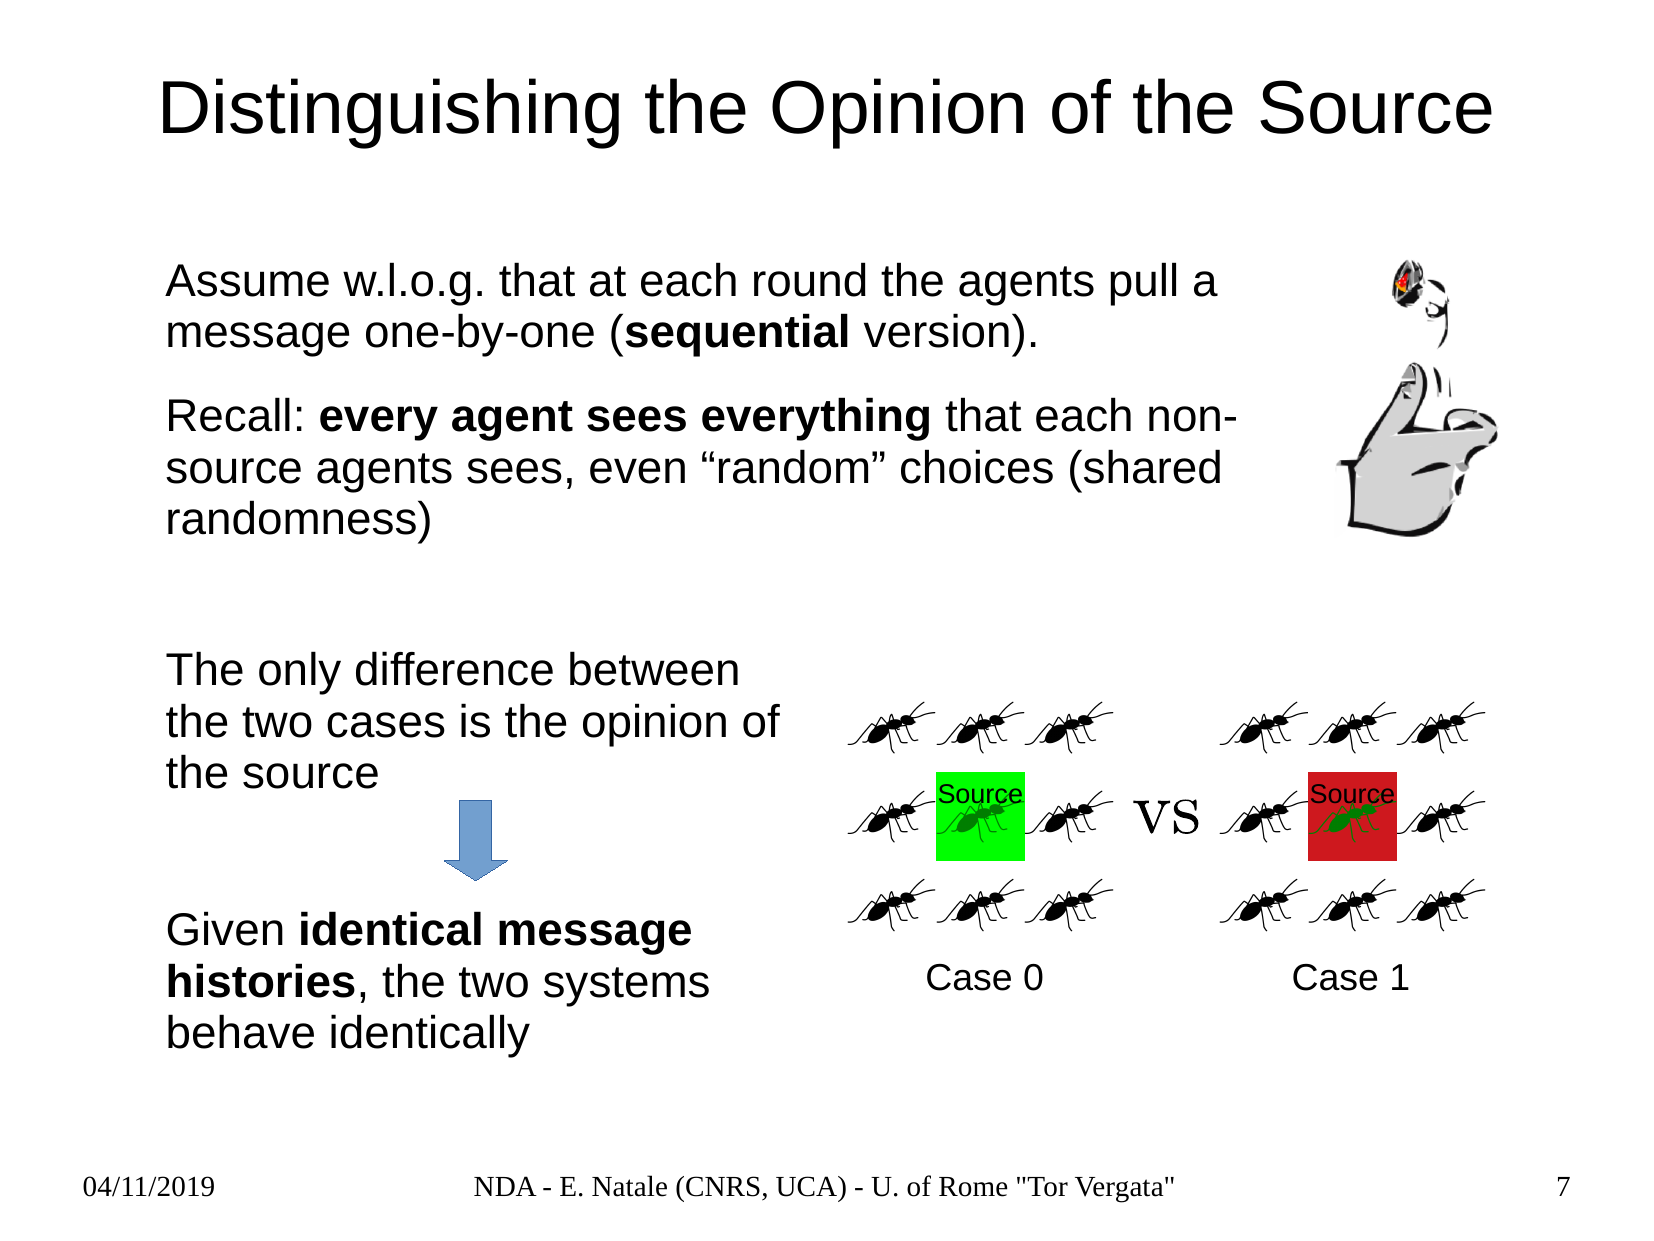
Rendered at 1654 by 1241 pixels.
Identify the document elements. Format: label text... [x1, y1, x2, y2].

text_box Assume w.l.o.g. that at each round the agents pull a message one-by-one (sequential version). [150, 247, 1344, 365]
picture [1219, 683, 1486, 950]
text_box The only difference between the two cases is the opinion of the source [150, 637, 802, 806]
picture [1323, 249, 1508, 548]
picture [847, 683, 1114, 950]
text_box [444, 800, 508, 881]
text_box Case 1 [1276, 949, 1426, 1007]
text_box Given identical message histories, the two systems behave identically [150, 896, 802, 1066]
text_box Case 0 [910, 949, 1059, 1007]
text_box [1133, 799, 1199, 834]
text_box Recall: every agent sees everything that each non-source agents sees, even “random” choices (shared randomness) [150, 383, 1267, 552]
title Distinguishing the Opinion of the Source [82, 49, 1571, 165]
